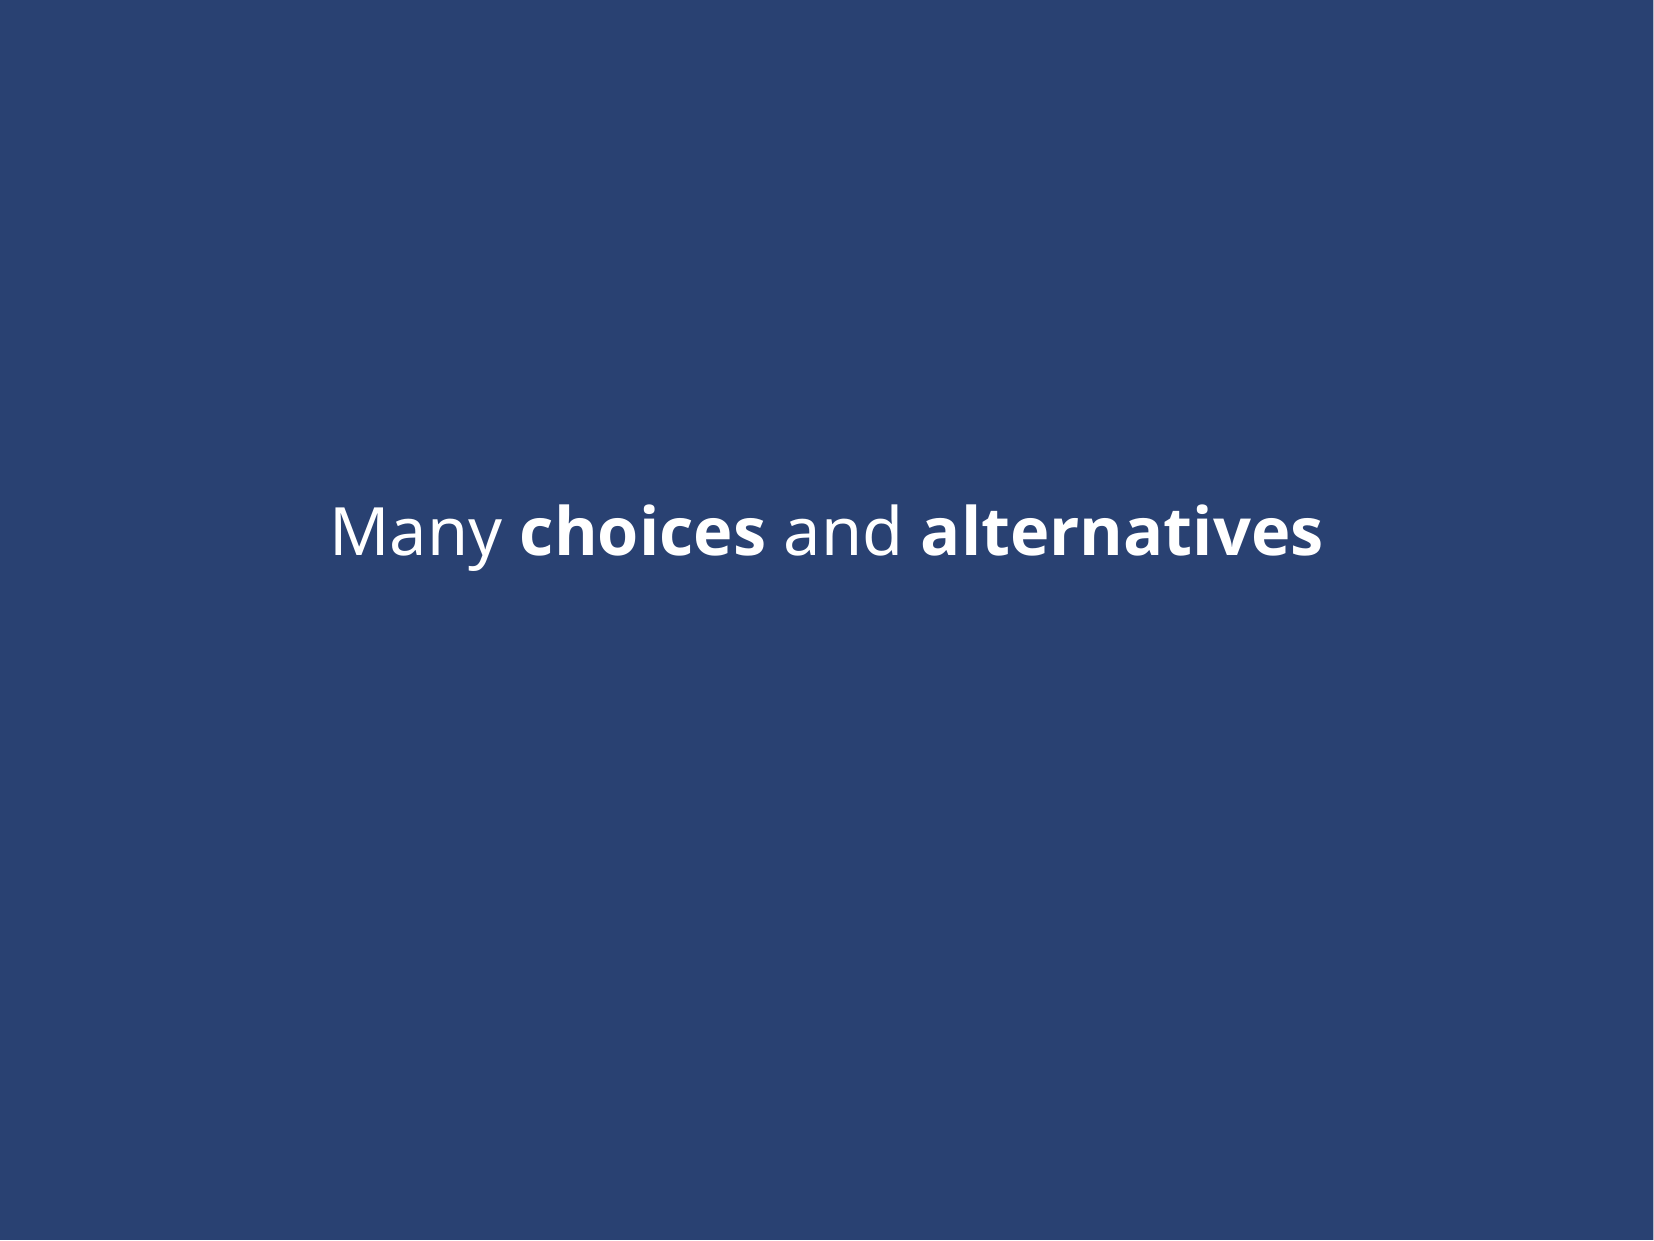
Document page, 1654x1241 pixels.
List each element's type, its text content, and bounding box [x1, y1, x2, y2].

subtitle Many choices and alternatives [82, 49, 1571, 1109]
